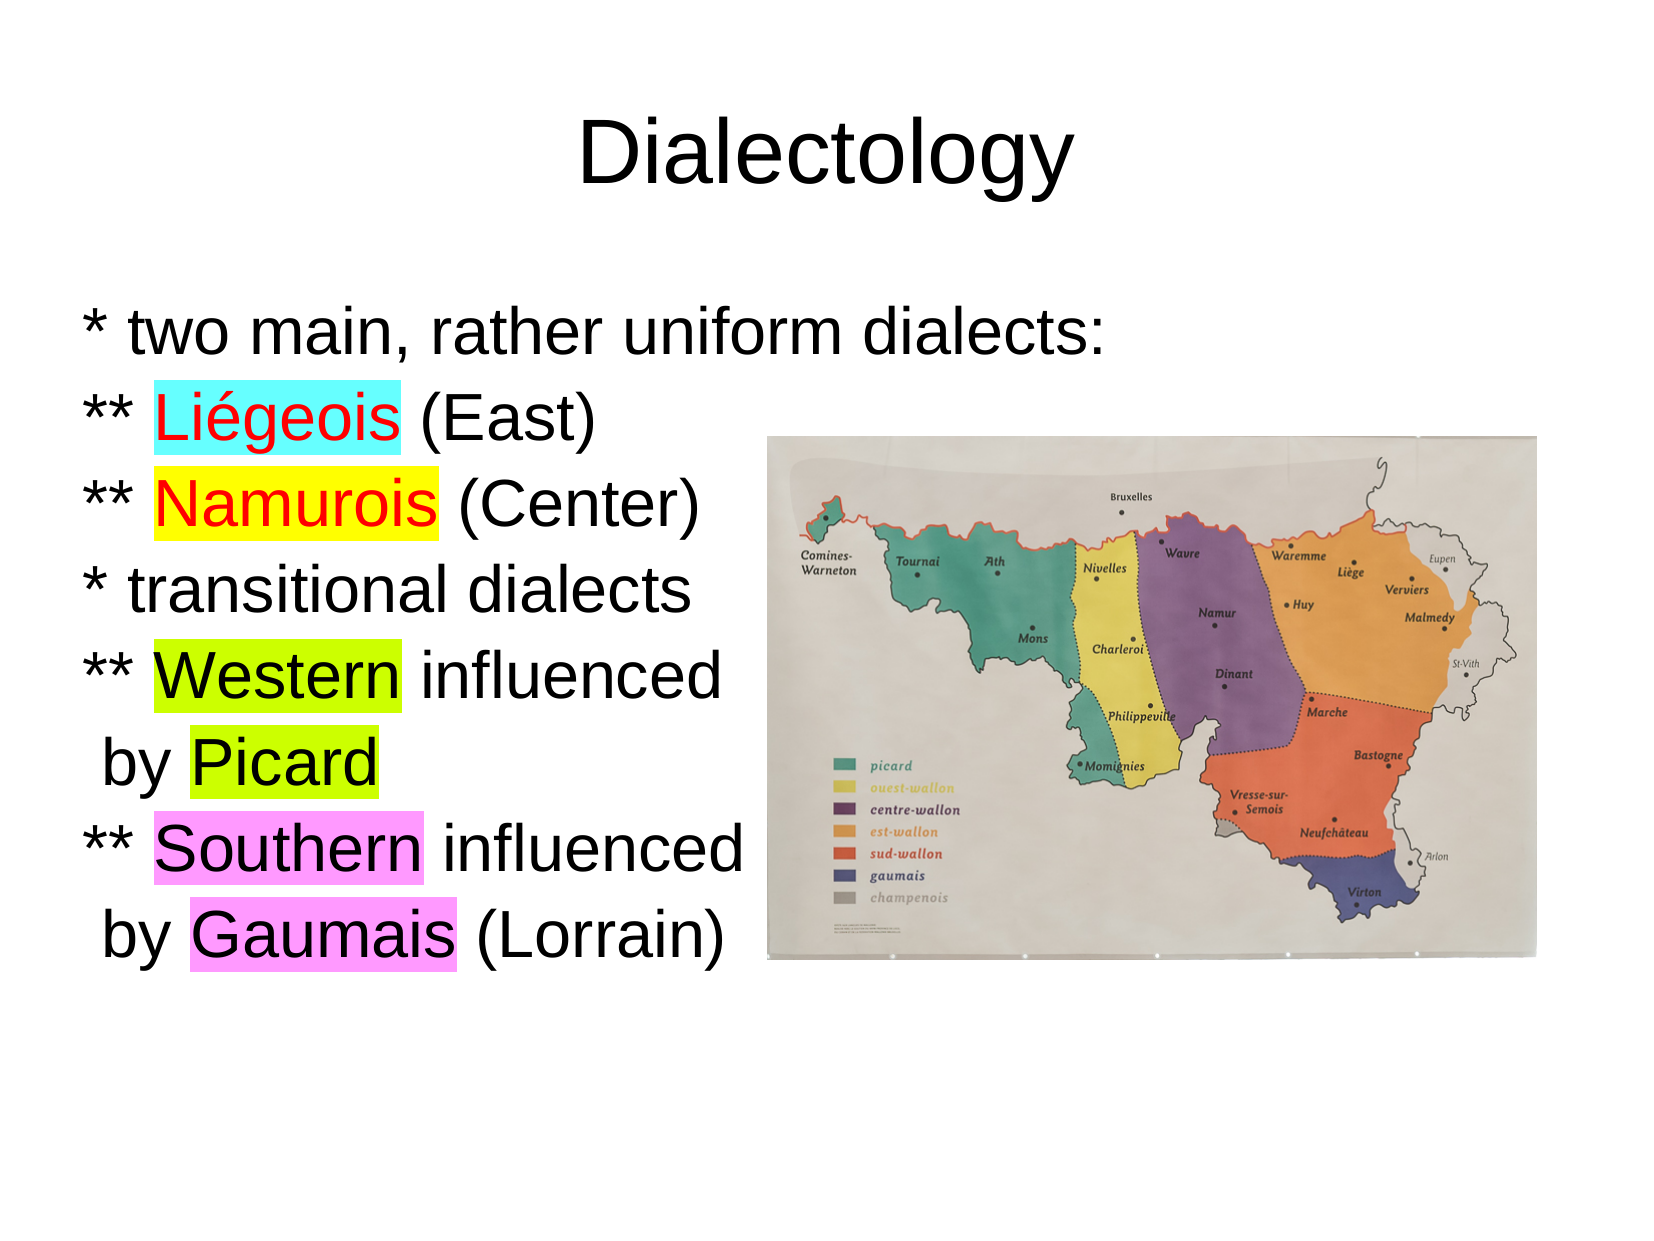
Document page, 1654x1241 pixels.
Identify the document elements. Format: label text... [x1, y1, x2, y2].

list * two main, rather uniform dialects: ** Liégeois (East) ** Namurois (Center) * transitional dialects ** Western influenced by Picard ** Southern influenced by Gaumais (Lorrain) [82, 290, 1571, 1010]
title Dialectology [82, 49, 1571, 257]
picture [767, 436, 1537, 960]
